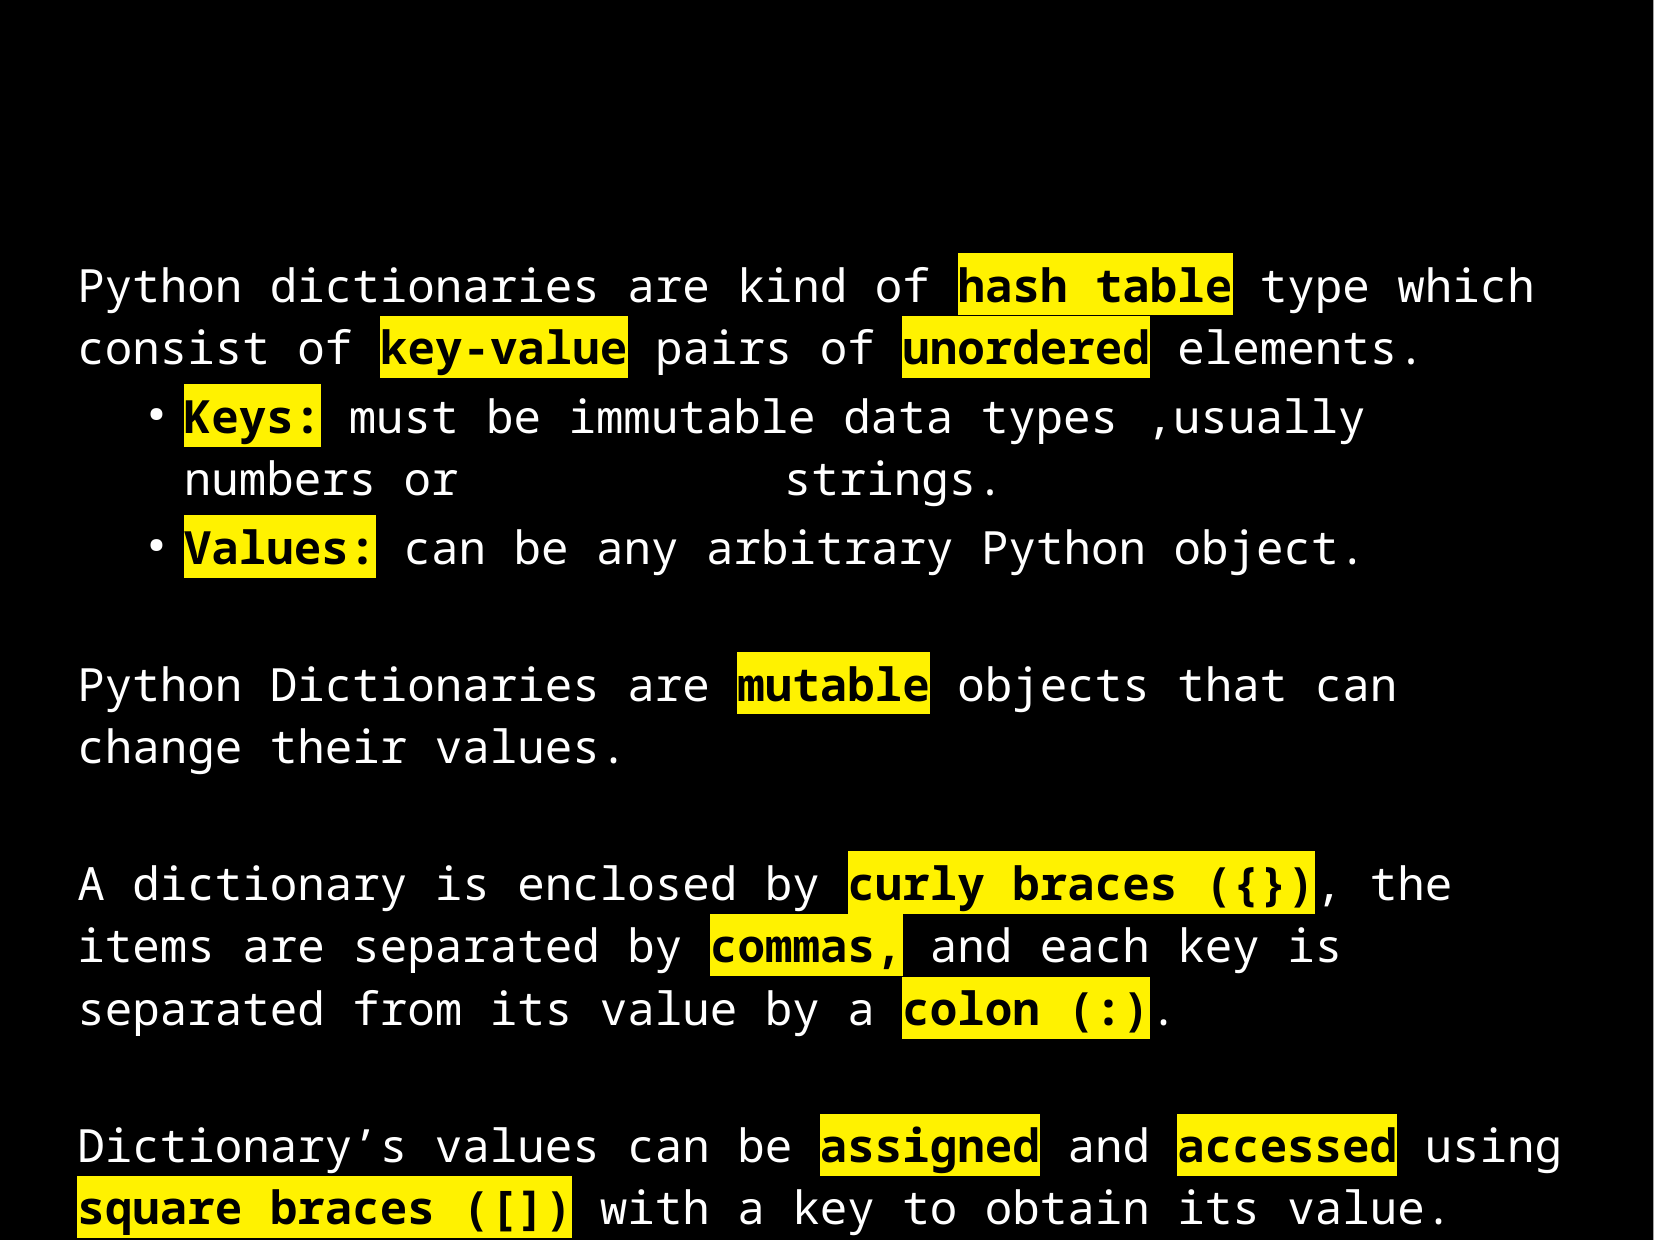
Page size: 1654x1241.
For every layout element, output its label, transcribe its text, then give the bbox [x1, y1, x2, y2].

text_box Python dictionaries are kind of hash table type which consist of key-value pairs of unordered elements. Keys: must be immutable data types ,usually numbers or strings. Values: can be any arbitrary Python object. Python Dictionaries are mutable objects that can change their values. A dictionary is enclosed by curly braces ({}), the items are separated by commas, and each key is separated from its value by a colon (:). Dictionary’s values can be assigned and accessed using square braces ([]) with a key to obtain its value. [62, 245, 1591, 995]
